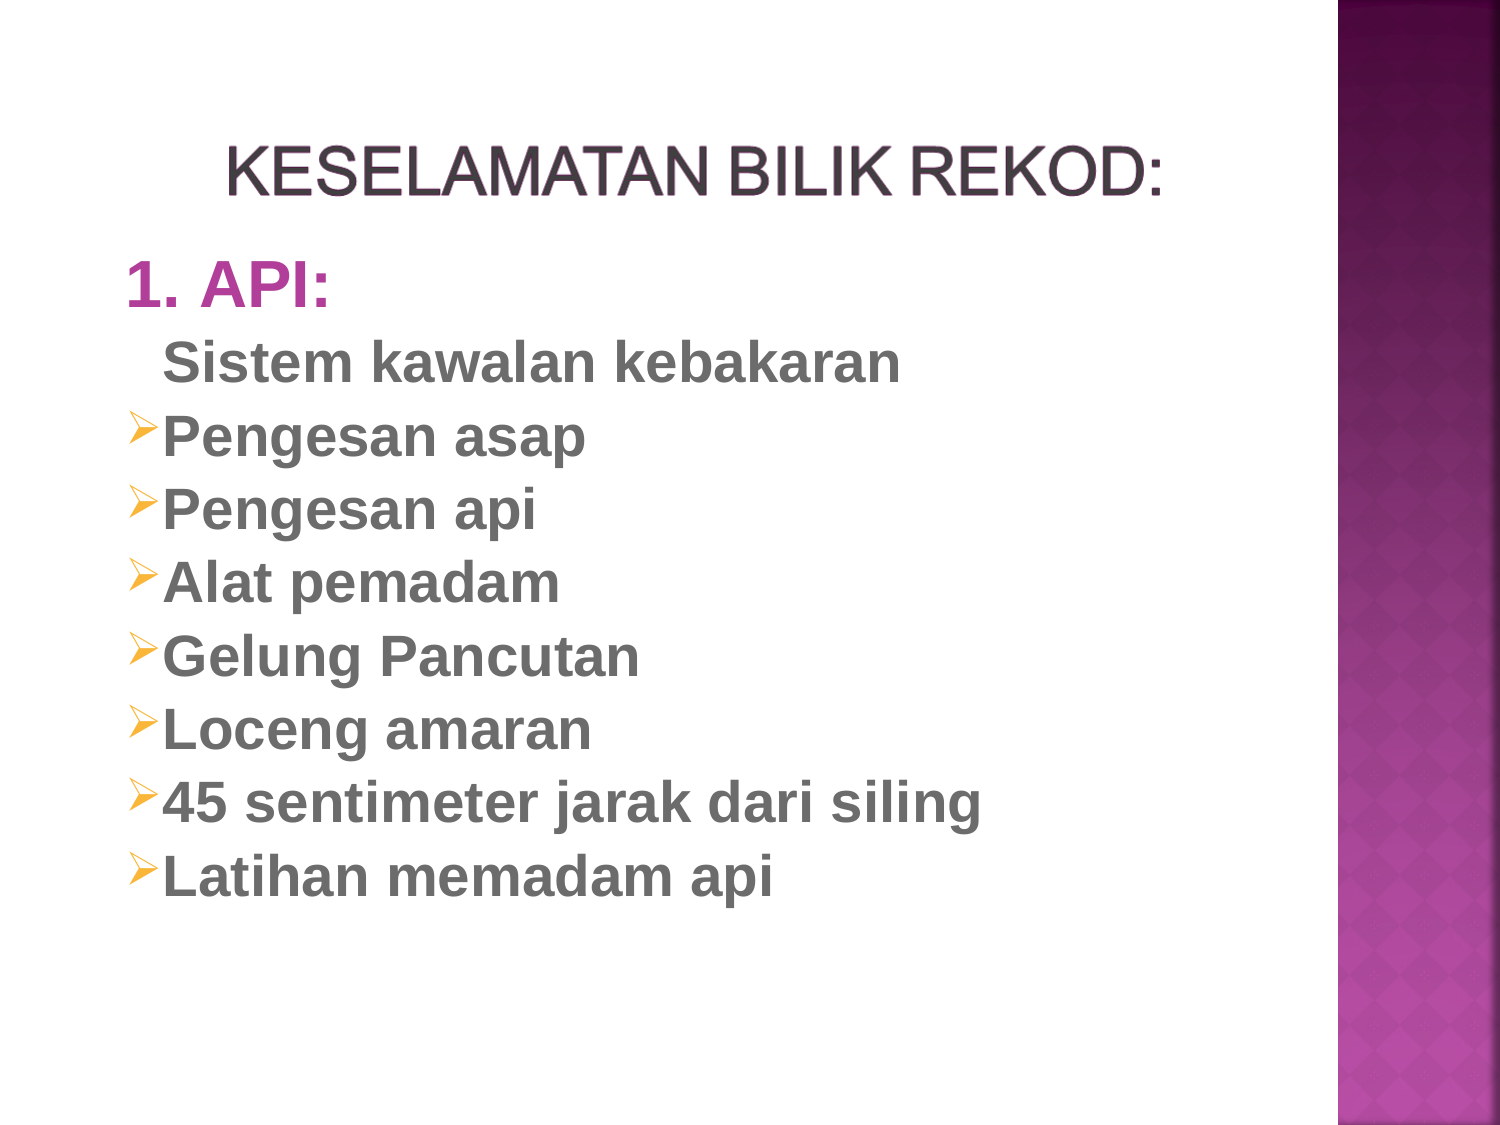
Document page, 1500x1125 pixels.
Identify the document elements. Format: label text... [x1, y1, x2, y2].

list 1. API: Sistem kawalan kebakaran Pengesan asap Pengesan api Alat pemadam Gelung Pancutan Loceng amaran 45 sentimeter jarak dari siling Latihan memadam api [62, 174, 1405, 963]
picture [24, 0, 1500, 1125]
